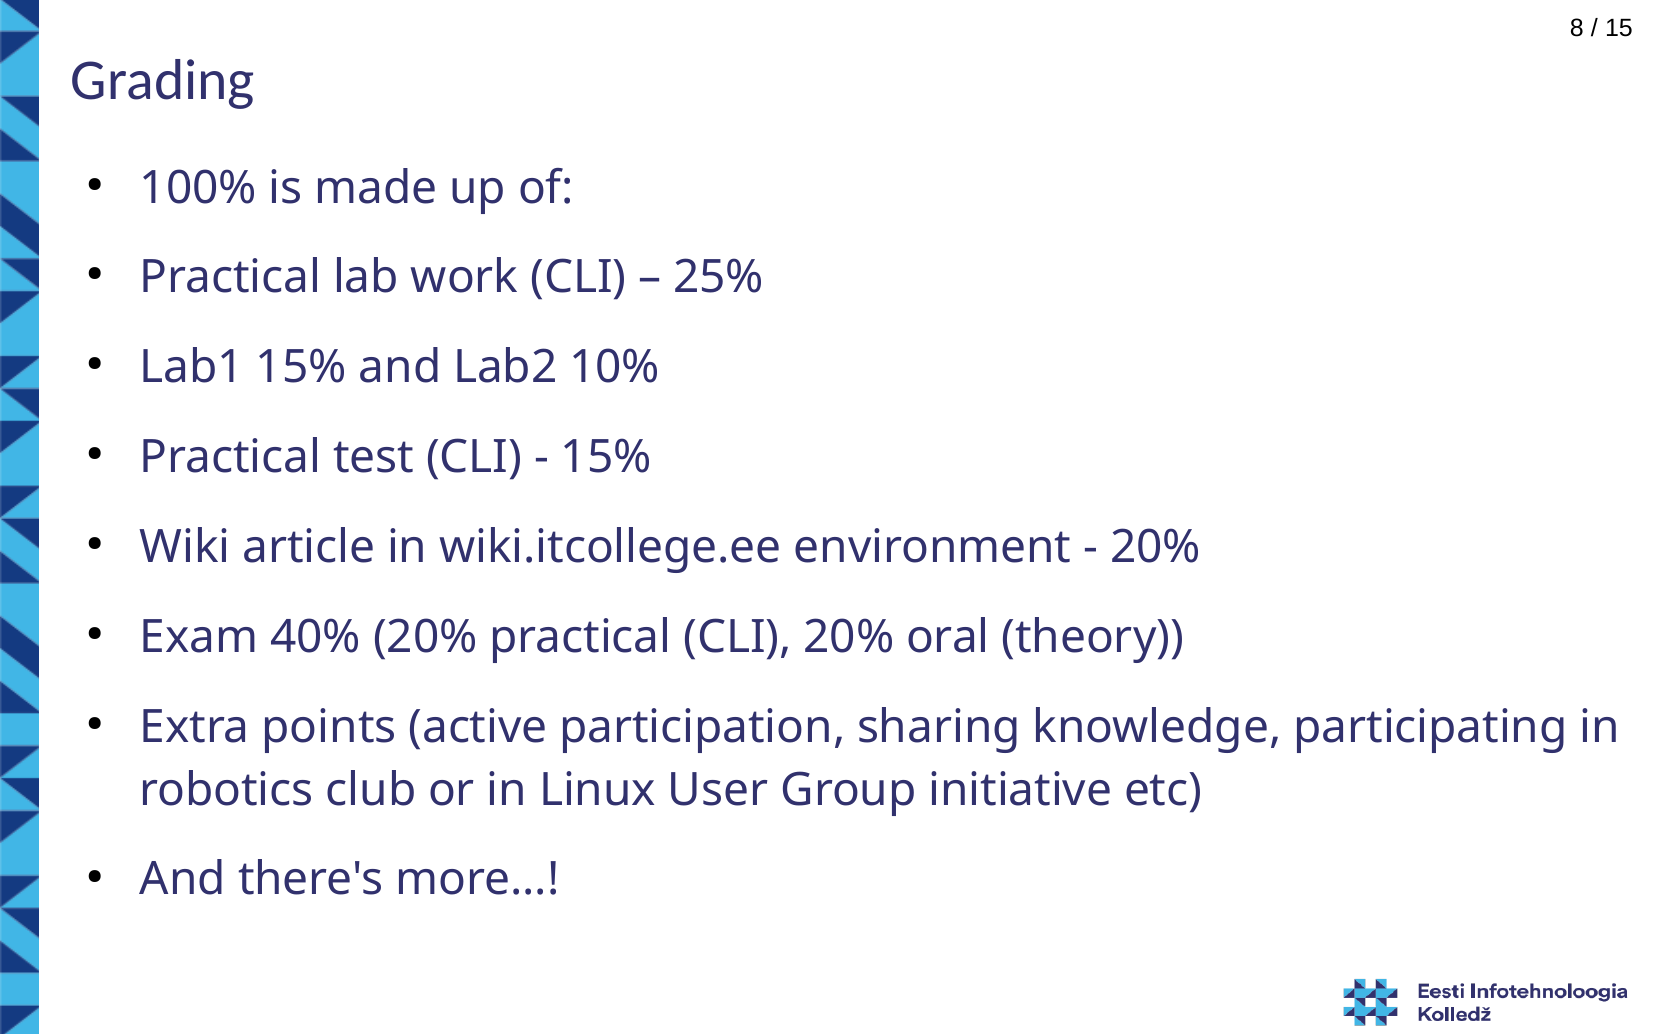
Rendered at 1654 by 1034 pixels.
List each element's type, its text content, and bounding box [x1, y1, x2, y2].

title Grading [70, 41, 1630, 130]
list 100% is made up of: Practical lab work (CLI) – 25% Lab1 15% and Lab2 10% Practical test (CLI) - 15% Wiki article in wiki.itcollege.ee environment - 20% Exam 40% (20% practical (CLI), 20% oral (theory)) Extra points (active participation, sharing knowledge, participating in robotics club or in Linux User Group initiative etc) And there's more...! [68, 153, 1630, 957]
